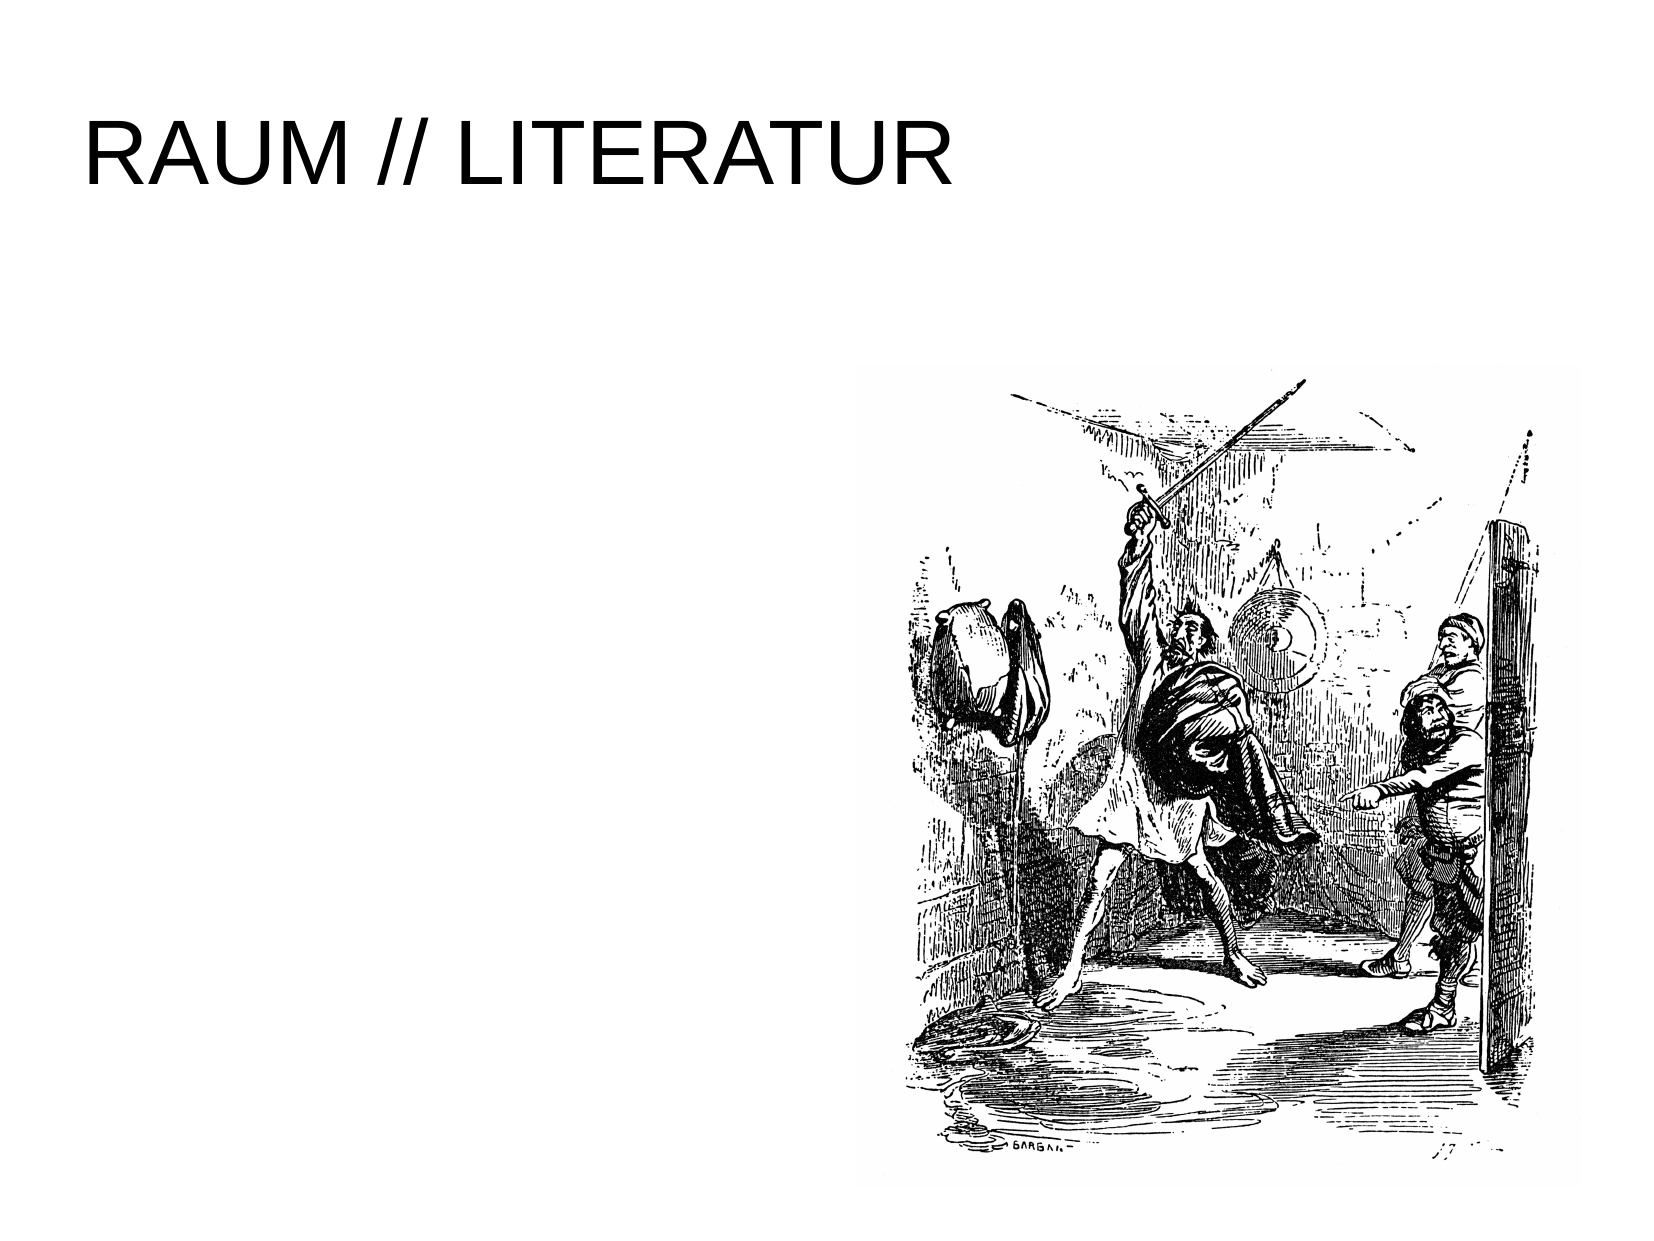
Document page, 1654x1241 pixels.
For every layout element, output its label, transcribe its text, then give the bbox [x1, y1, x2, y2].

picture [856, 365, 1581, 1187]
title RAUM // LITERATUR [82, 56, 1571, 250]
